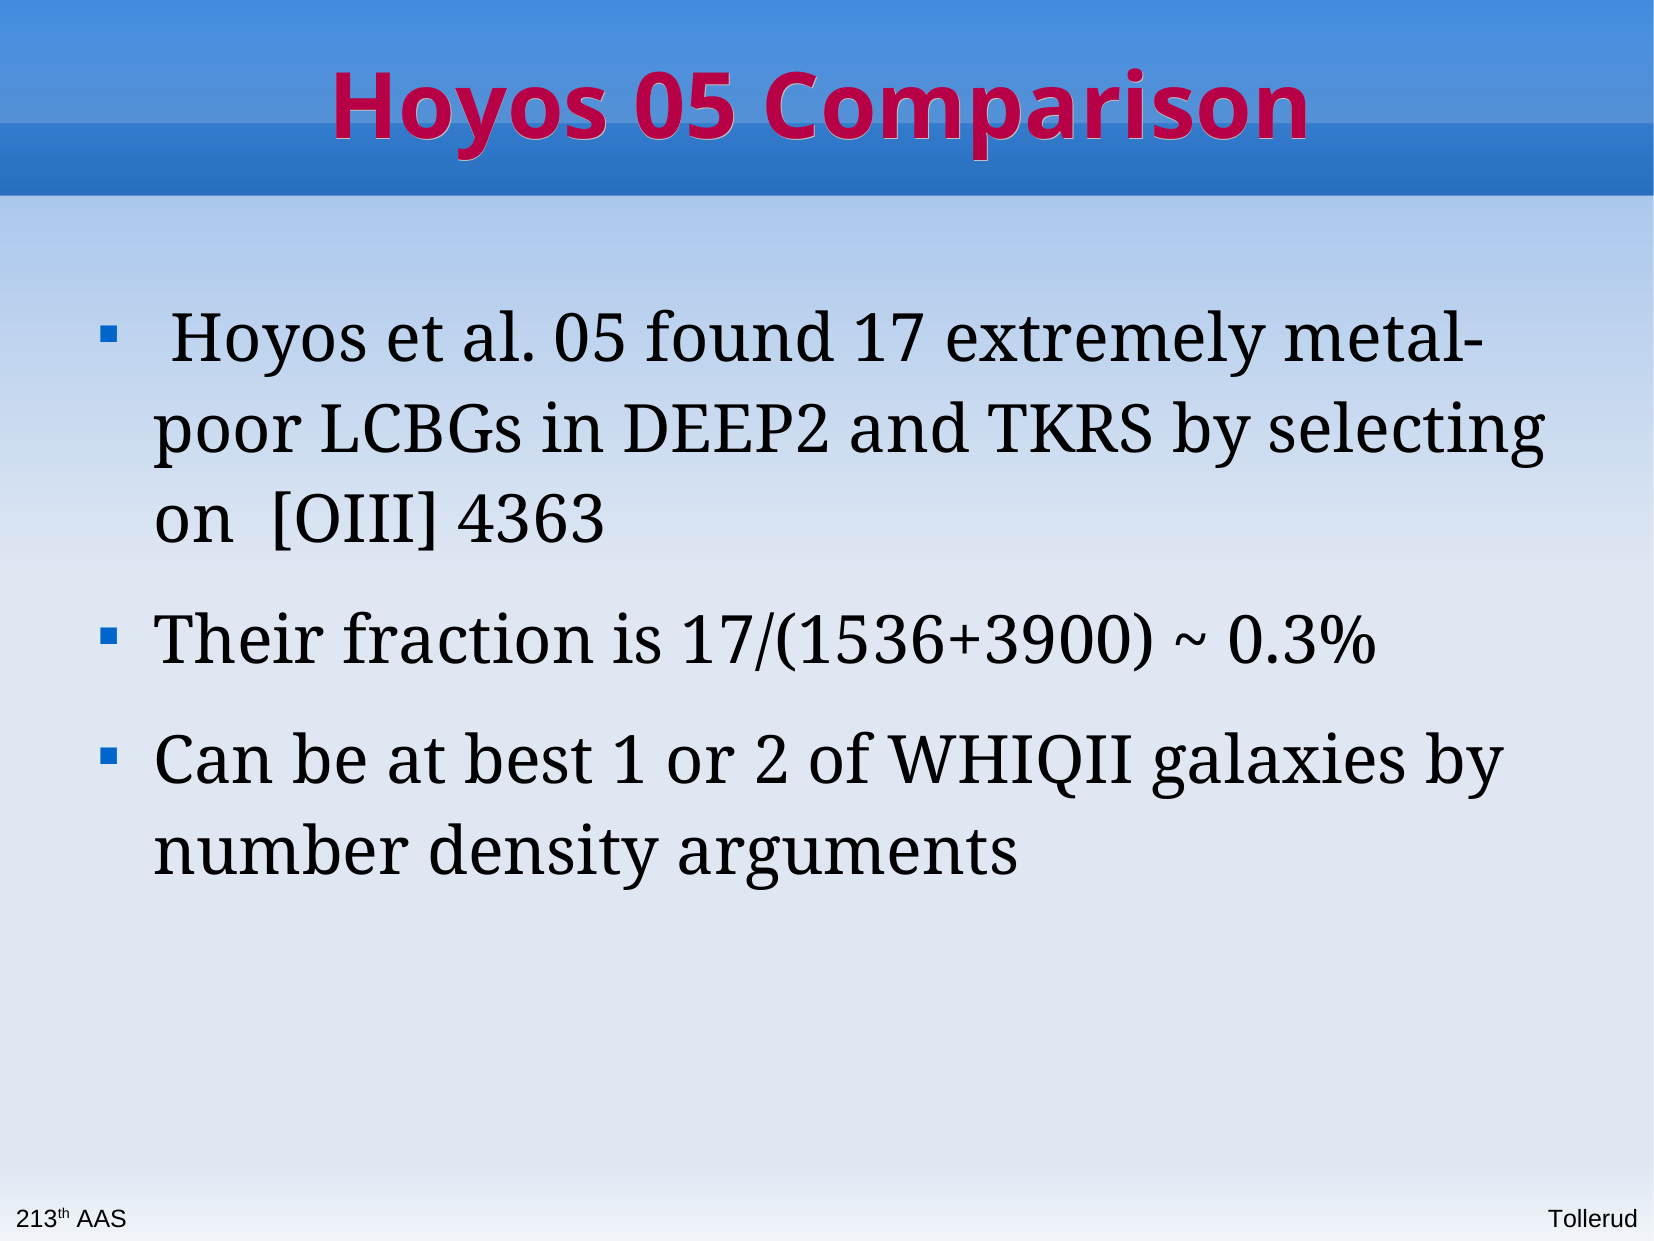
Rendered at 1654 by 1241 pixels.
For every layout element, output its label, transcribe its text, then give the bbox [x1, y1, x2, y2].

list Hoyos et al. 05 found 17 extremely metal-poor LCBGs in DEEP2 and TKRS by selecting on [OIII] 4363 Their fraction is 17/(1536+3900) ~ 0.3% Can be at best 1 or 2 of WHIQII galaxies by number density arguments [82, 290, 1571, 1094]
picture [0, 0, 1654, 1241]
title Hoyos 05 Comparison [76, 0, 1565, 208]
